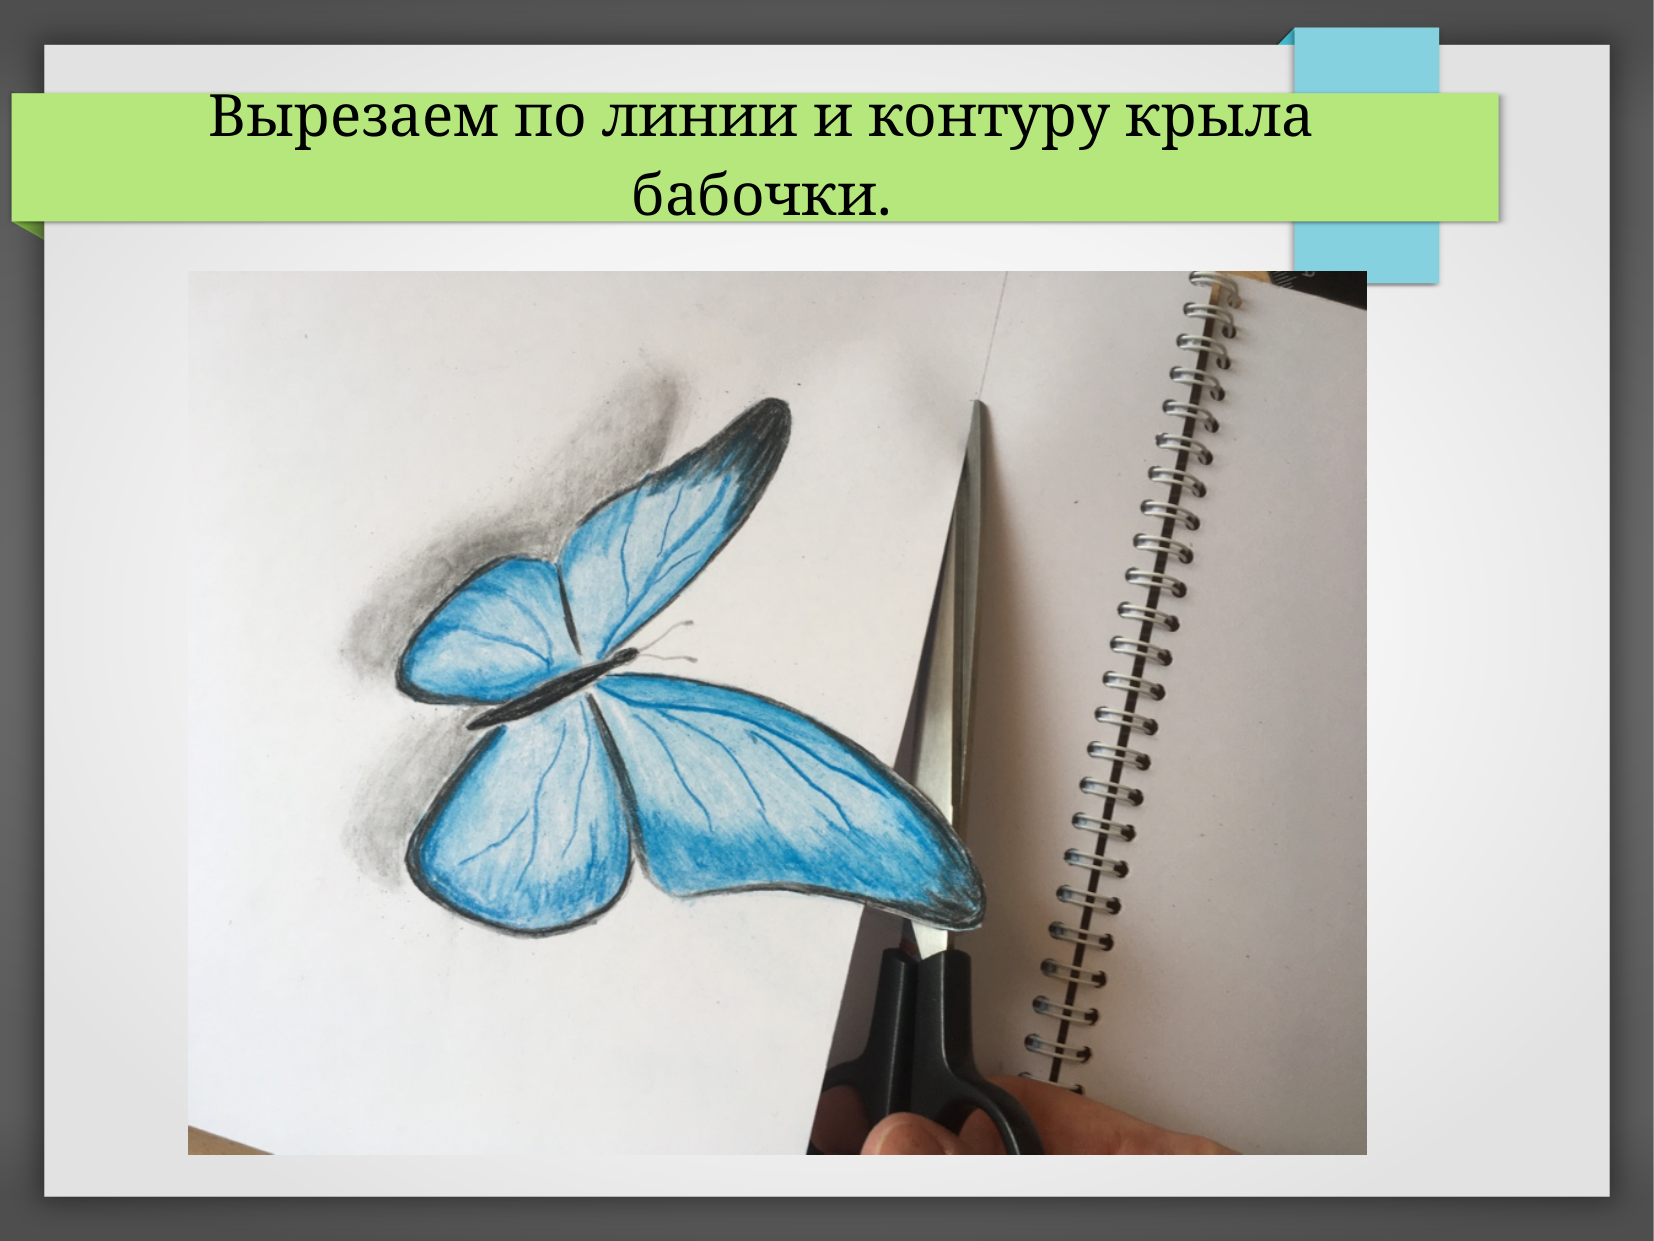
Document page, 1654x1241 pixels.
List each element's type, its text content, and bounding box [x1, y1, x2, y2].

picture [0, 0, 1654, 1241]
title Вырезаем по линии и контуру крыла бабочки. [82, 87, 1441, 220]
